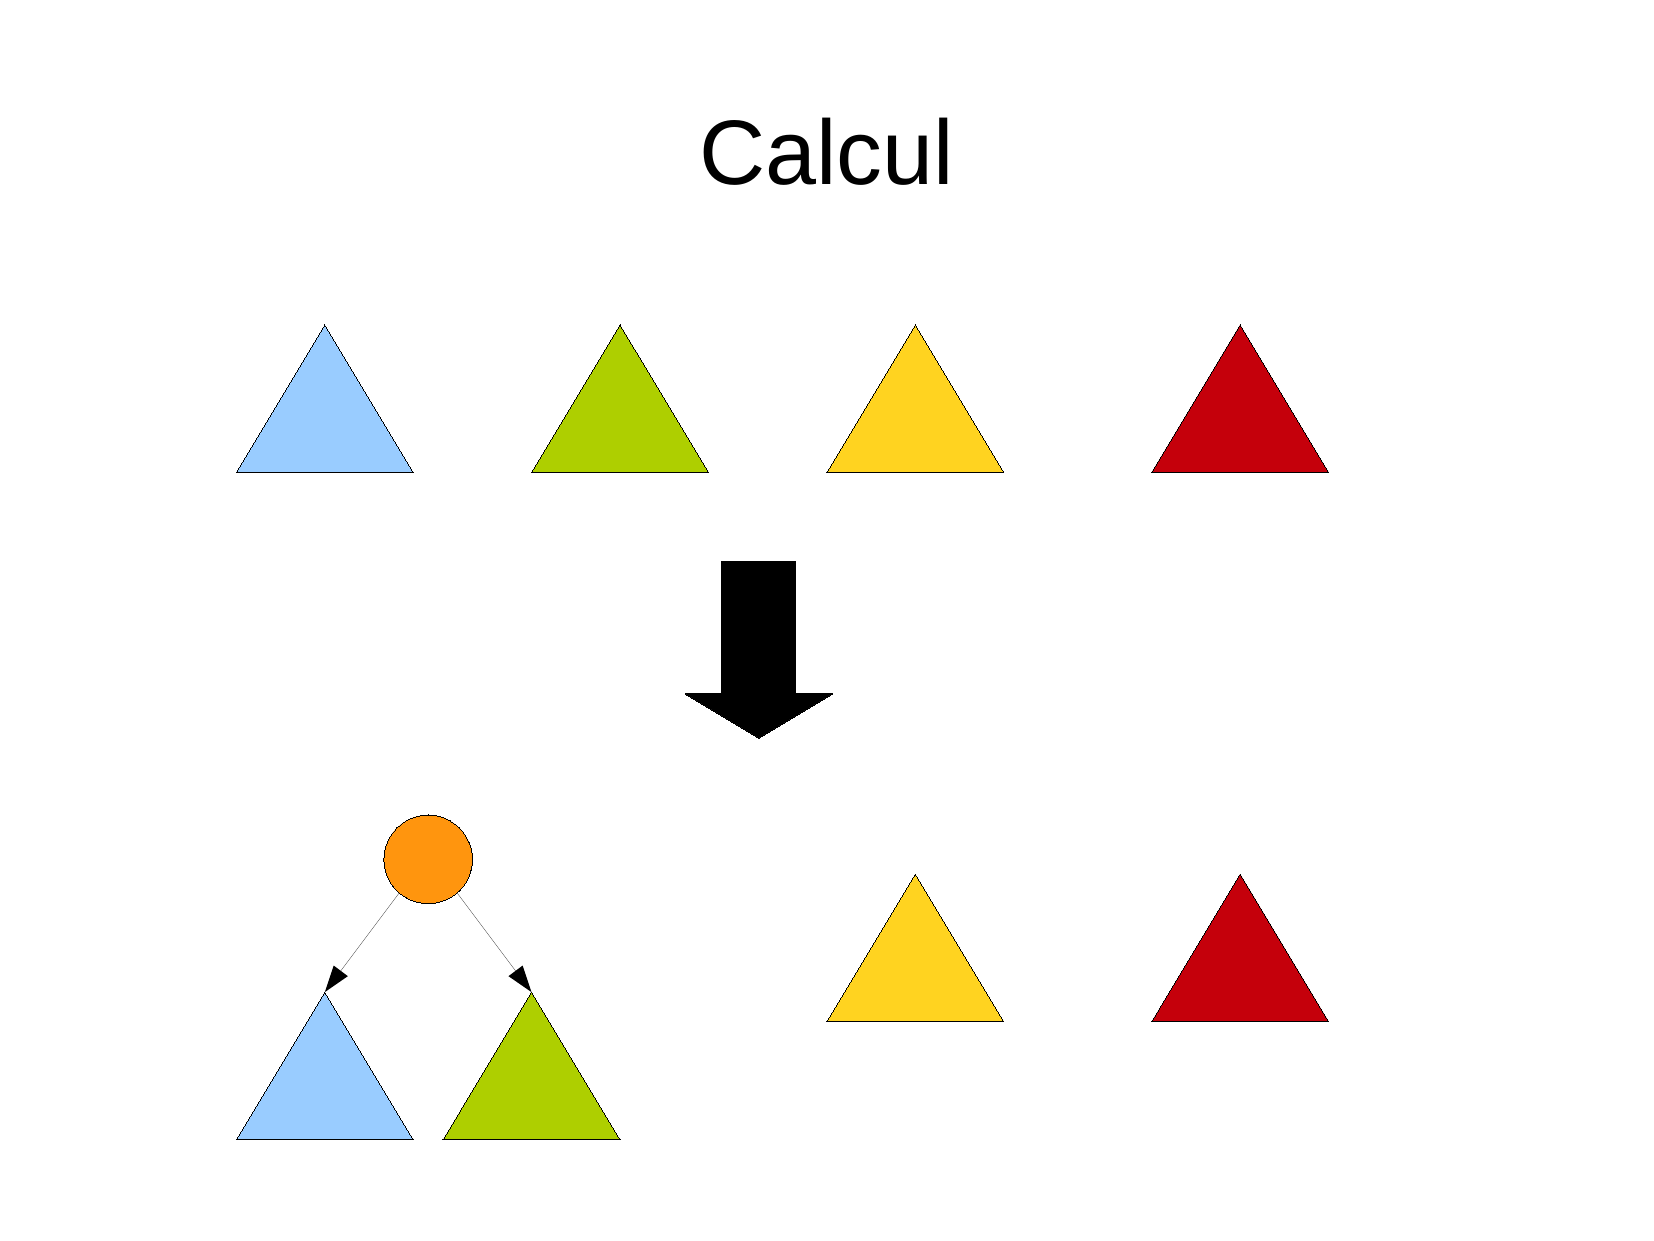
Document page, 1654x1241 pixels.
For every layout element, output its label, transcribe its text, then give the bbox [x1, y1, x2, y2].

text_box [236, 324, 414, 473]
text_box [685, 561, 833, 739]
text_box [1151, 324, 1329, 473]
title Calcul [82, 49, 1571, 257]
text_box [383, 814, 473, 904]
text_box [442, 992, 621, 1140]
text_box [1151, 874, 1329, 1022]
text_box [826, 324, 1004, 473]
text_box [531, 324, 709, 473]
text_box [826, 874, 1004, 1022]
text_box [236, 992, 414, 1140]
